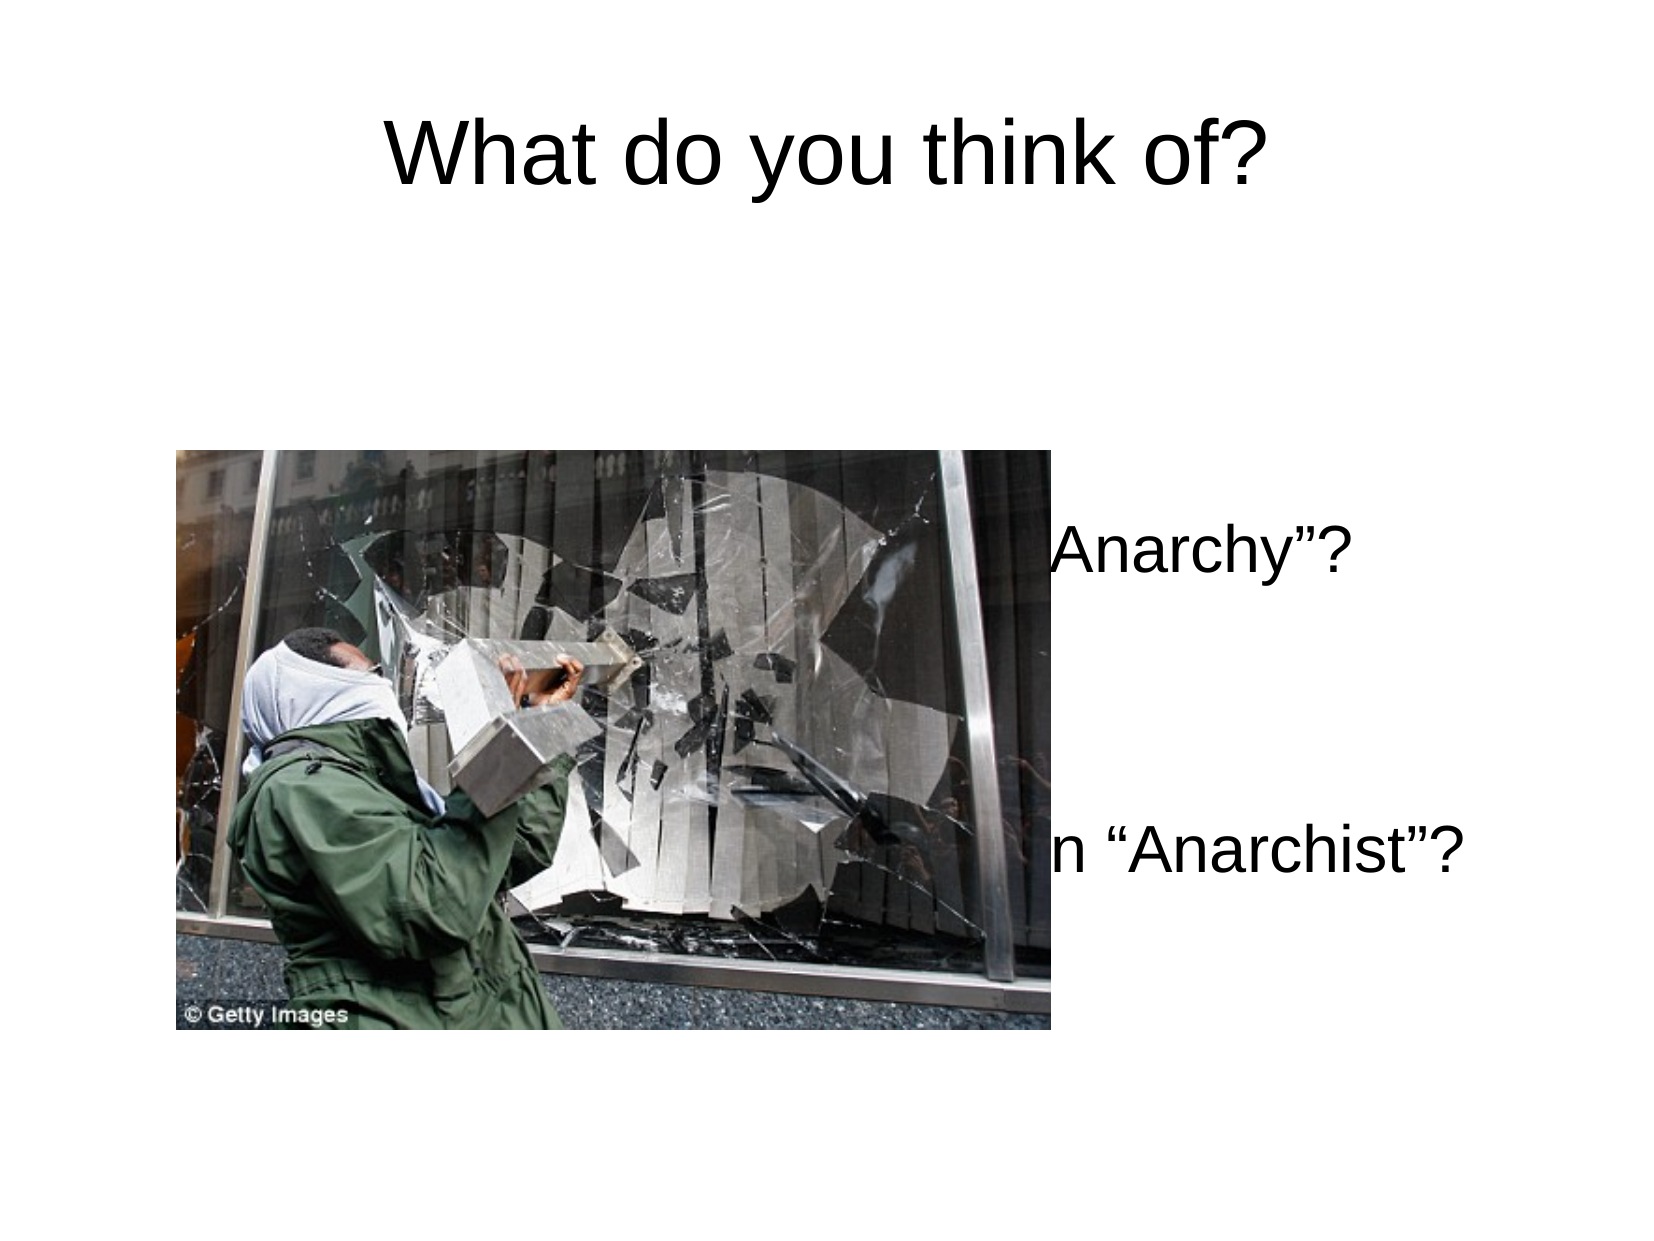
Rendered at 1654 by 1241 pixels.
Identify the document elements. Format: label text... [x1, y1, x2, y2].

picture [176, 450, 1051, 1030]
subtitle when you hear the word “Anarchy”? when you hear somebody's an “Anarchist”? [82, 297, 1571, 1102]
title What do you think of? [82, 56, 1571, 250]
